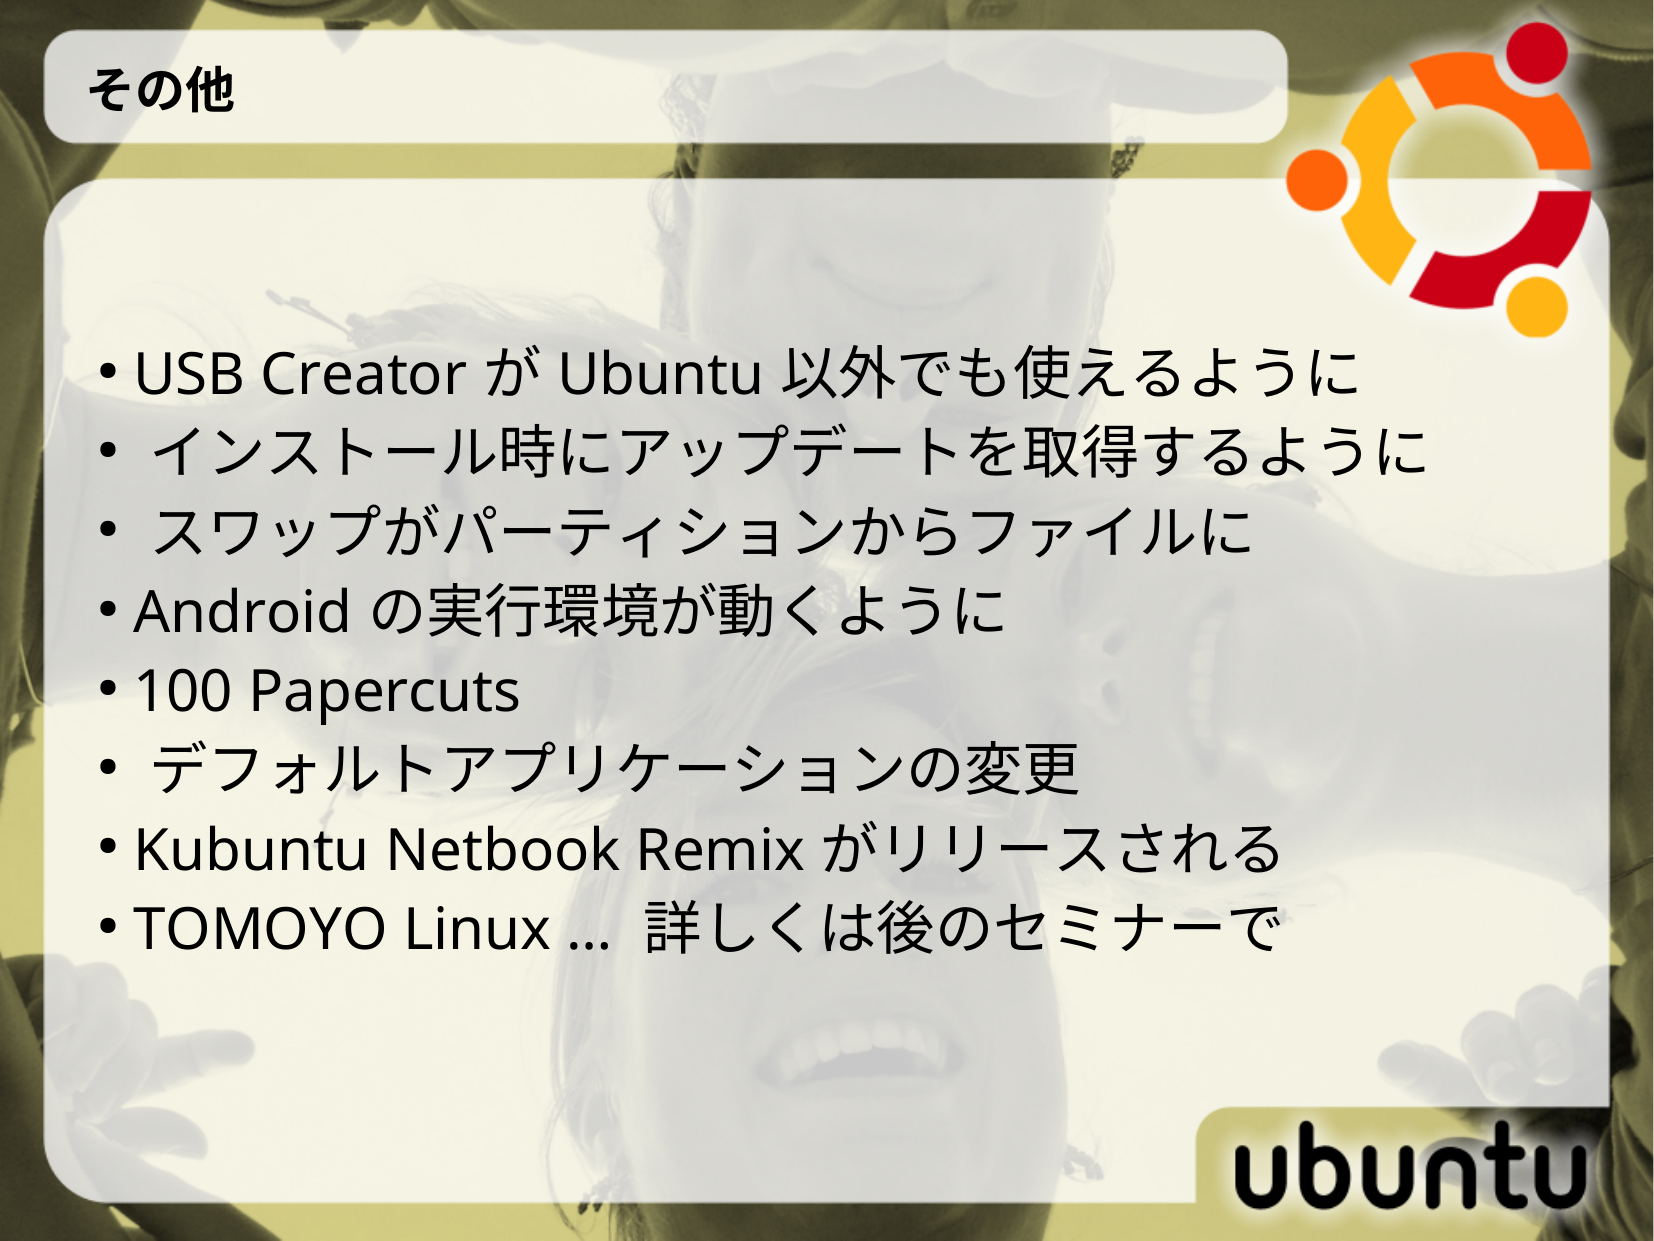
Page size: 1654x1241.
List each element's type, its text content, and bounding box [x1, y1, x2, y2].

picture [0, 0, 1654, 1241]
text_box その他 [71, 47, 264, 127]
text_box USB CreatorがUbuntu以外でも使えるように インストール時にアップデートを取得するように スワップがパーティションからファイルに Androidの実行環境が動くように 100 Papercuts デフォルトアプリケーションの変更 Kubuntu Netbook Remixがリリースされる TOMOYO Linux … 詳しくは後のセミナーで [82, 325, 1595, 1040]
